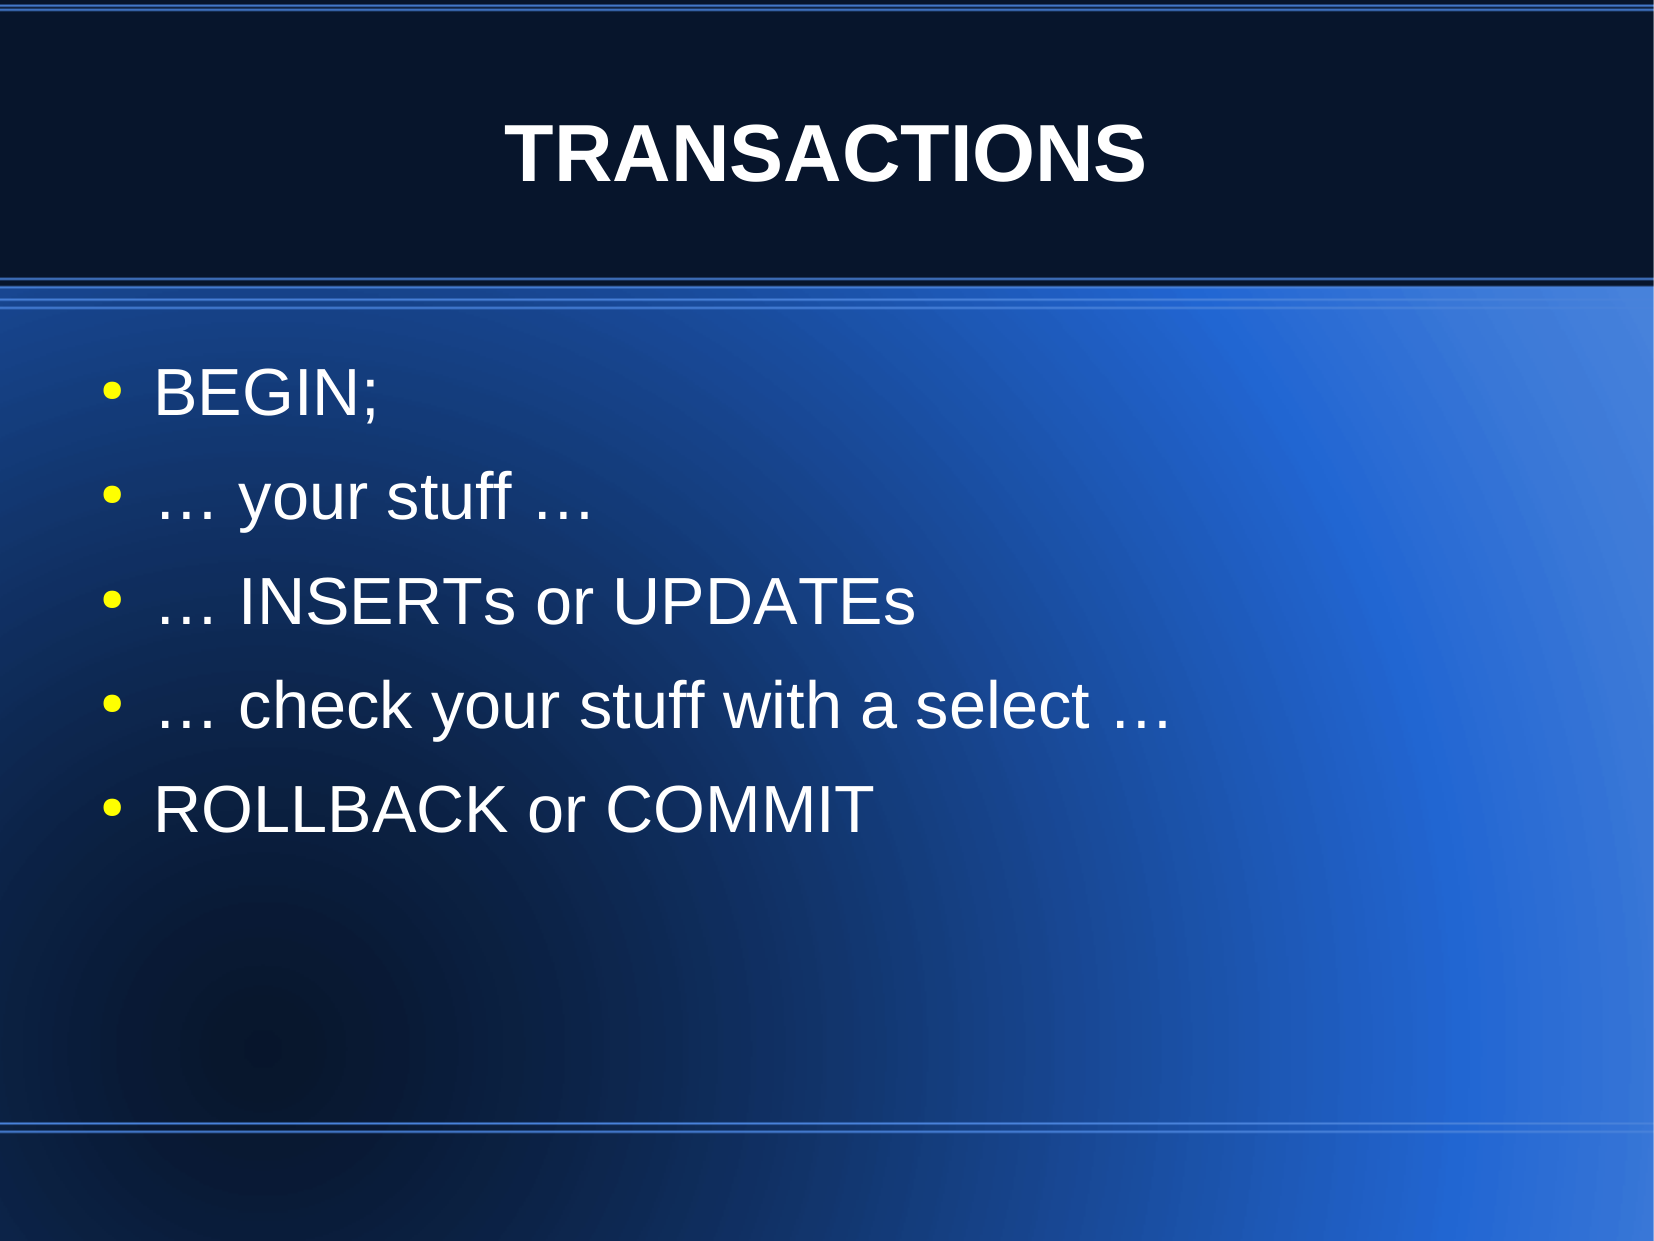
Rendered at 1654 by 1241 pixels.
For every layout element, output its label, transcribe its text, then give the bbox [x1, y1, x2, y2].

list BEGIN; … your stuff … … INSERTs or UPDATEs … check your stuff with a select … ROLLBACK or COMMIT [82, 355, 1571, 1075]
title TRANSACTIONS [82, 49, 1571, 257]
picture [0, 0, 1654, 1241]
